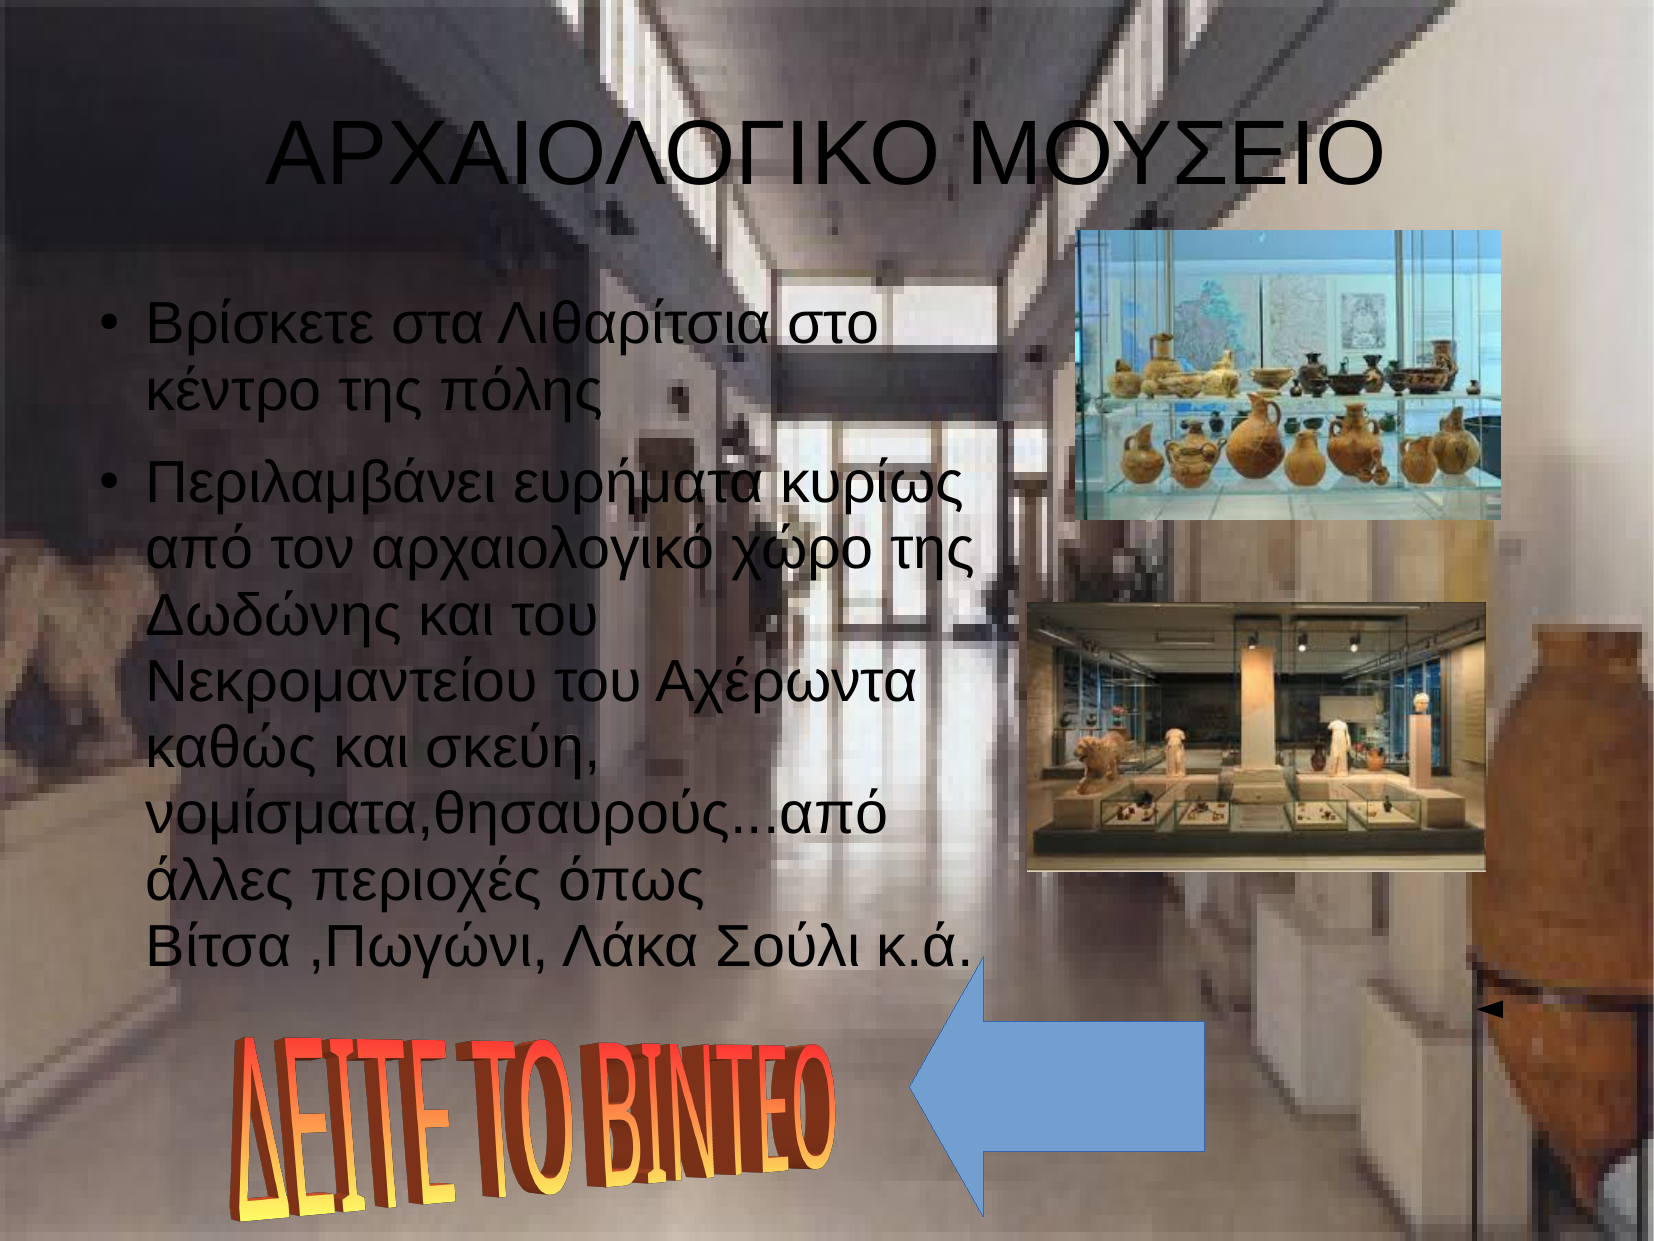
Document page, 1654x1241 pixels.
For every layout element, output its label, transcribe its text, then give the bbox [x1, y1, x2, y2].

picture [0, 0, 1654, 1241]
title ΑΡΧΑΙΟΛΟΓΙΚΟ ΜΟΥΣΕΙΟ [82, 49, 1571, 257]
list Βρίσκετε στα Λιθαρίτσια στο κέντρο της πόλης Περιλαμβάνει ευρήματα κυρίως από τον αρχαιολογικό χώρο της Δωδώνης και του Νεκρομαντείου του Αχέρωντα καθώς και σκεύη, νομίσματα,θησαυρούς...από άλλες περιοχές όπως Βίτσα ,Πωγώνι, Λάκα Σούλι κ.ά. [82, 290, 981, 1010]
text_box [909, 956, 1205, 1217]
